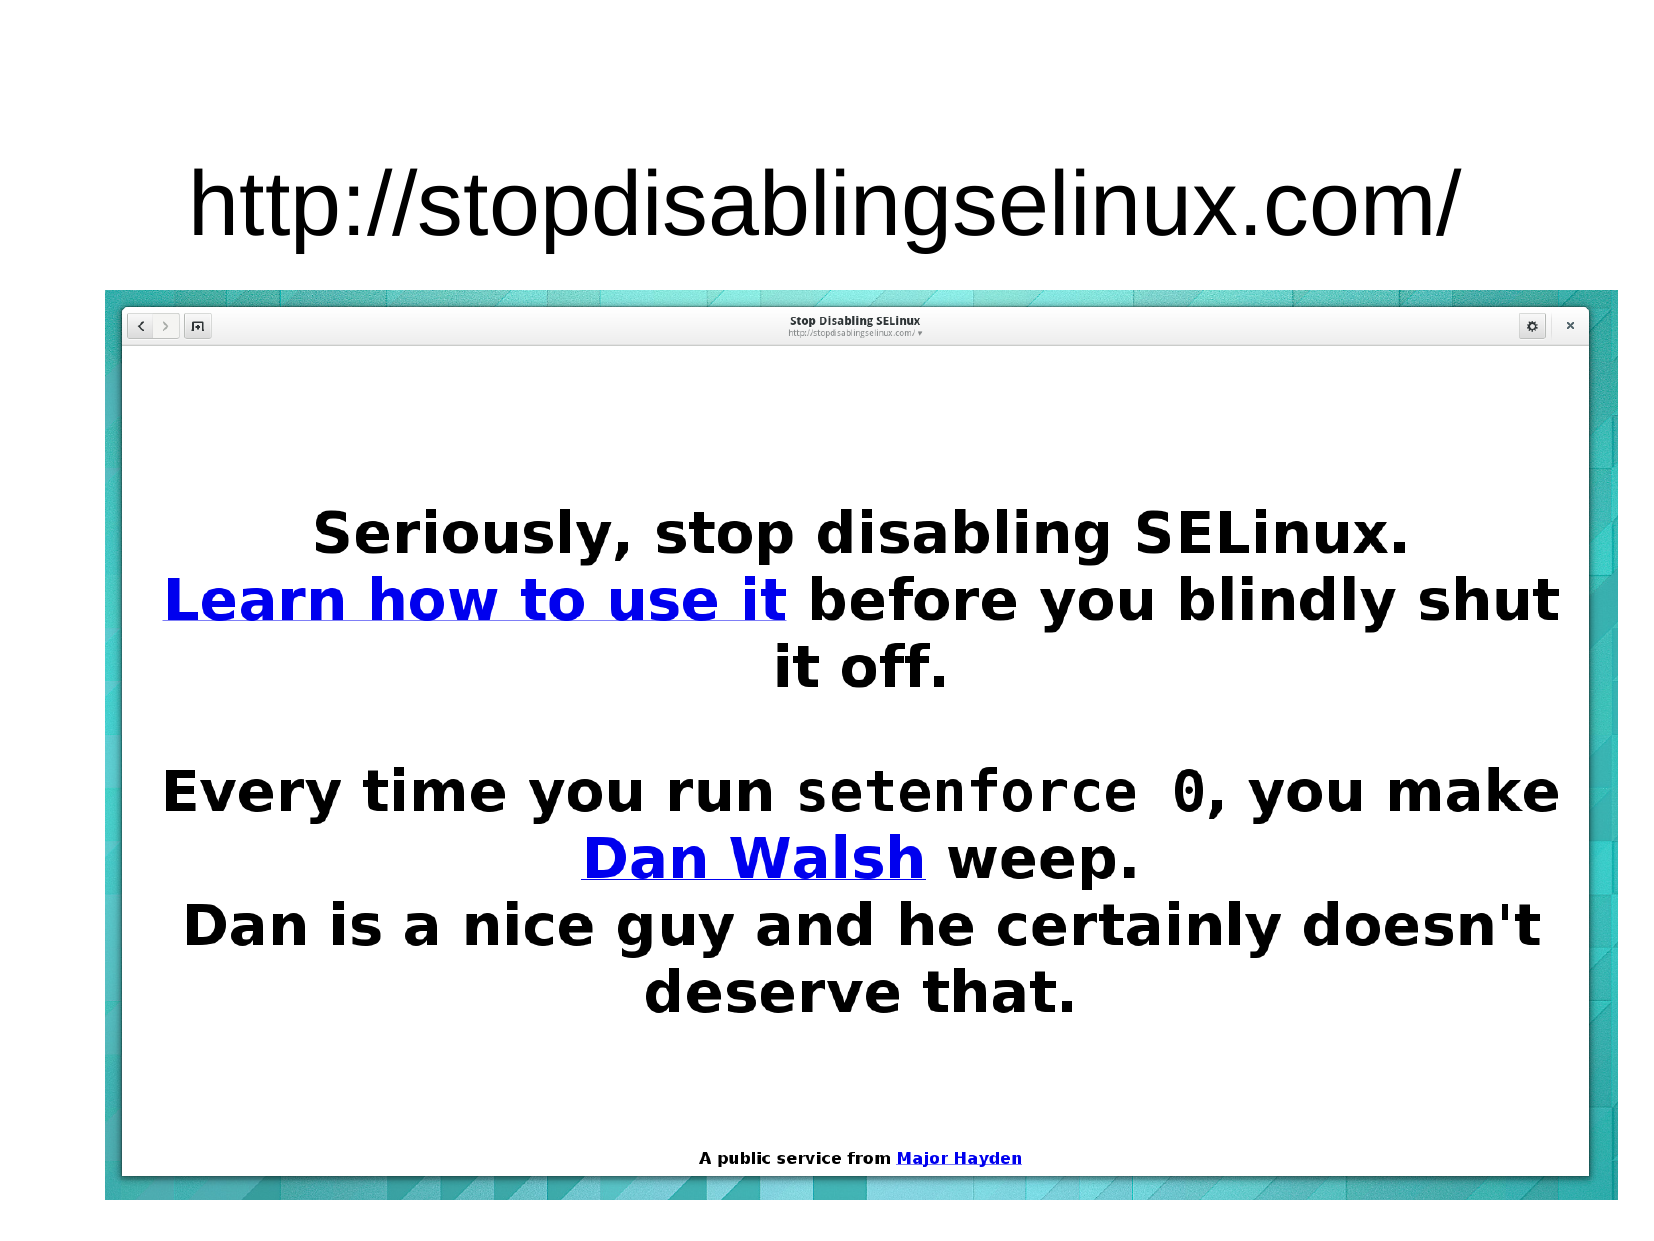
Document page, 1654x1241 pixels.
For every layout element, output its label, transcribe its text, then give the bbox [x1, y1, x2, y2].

picture [105, 290, 1618, 1200]
title http://stopdisablingselinux.com/ [82, 49, 1571, 257]
